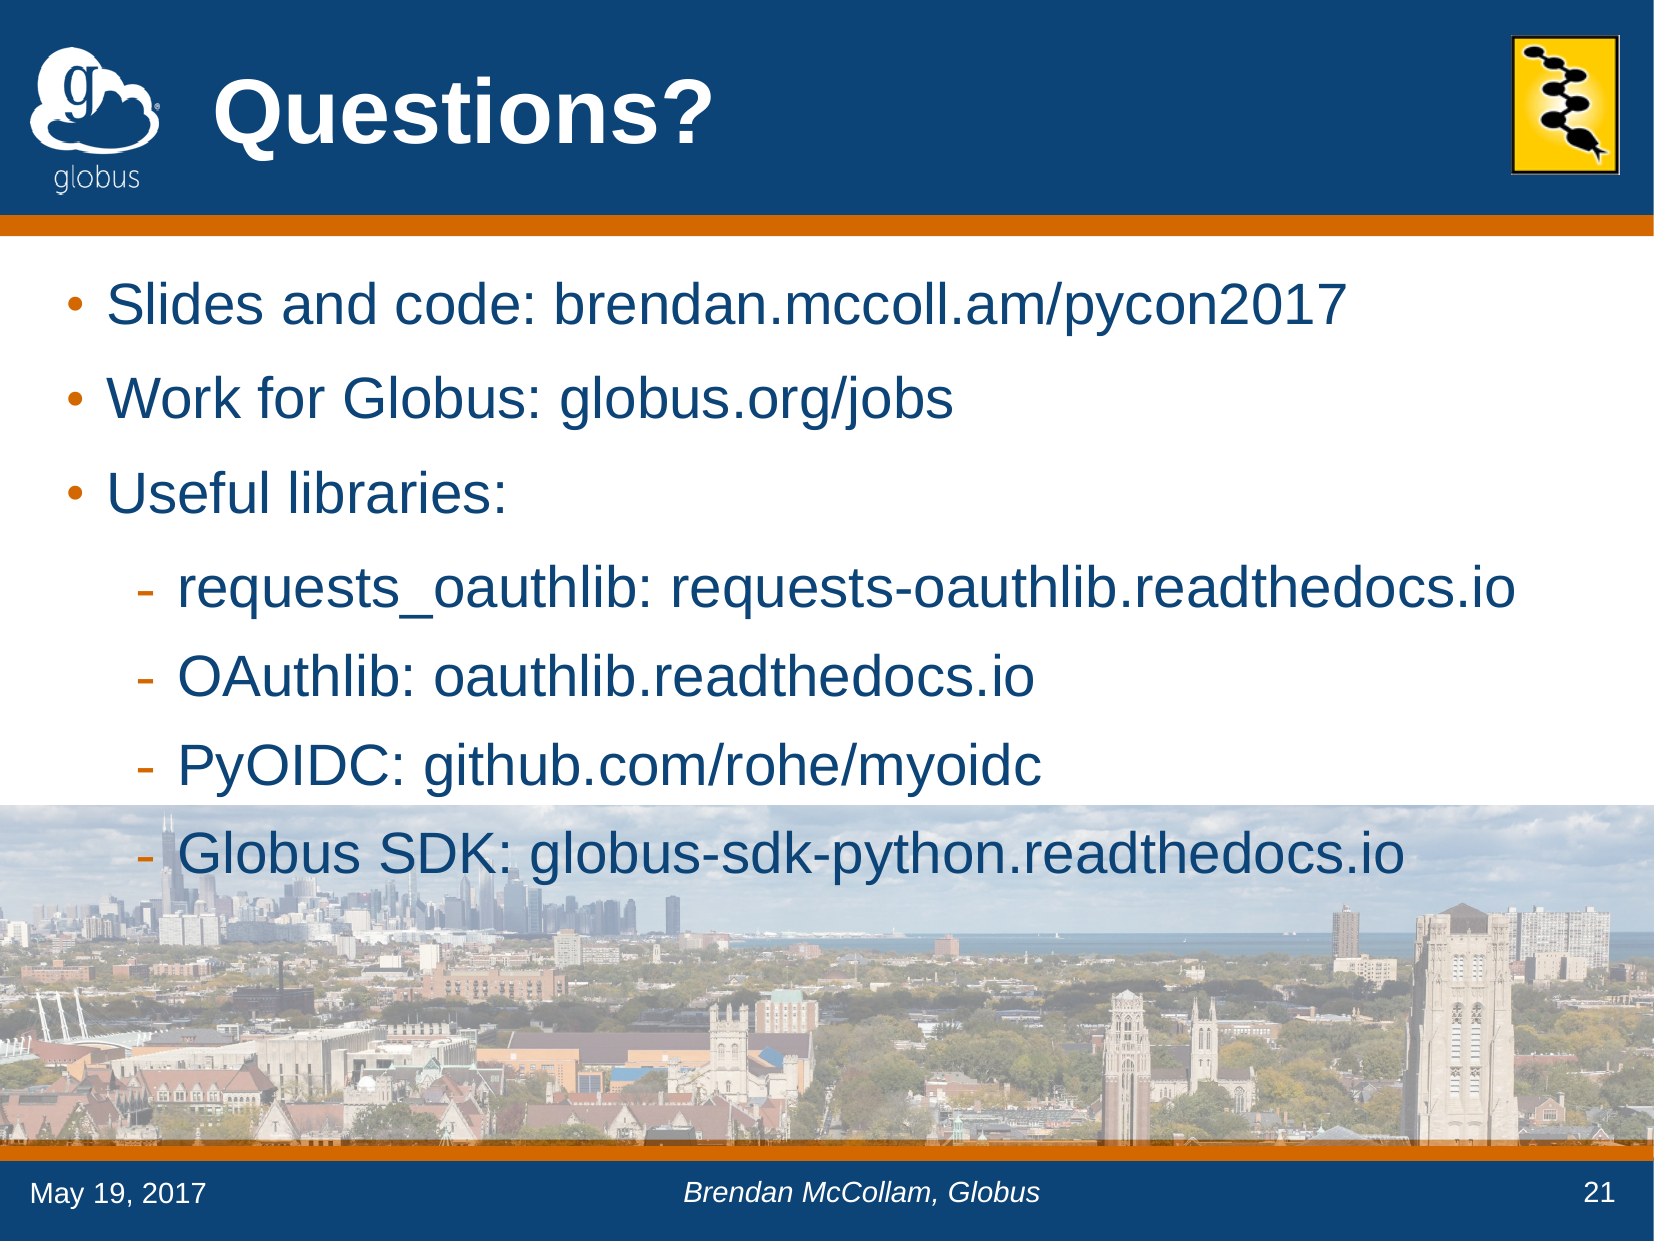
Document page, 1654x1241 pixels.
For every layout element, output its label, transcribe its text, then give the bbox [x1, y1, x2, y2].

list Slides and code: brendan.mccoll.am/pycon2017 Work for Globus: globus.org/jobs Useful libraries: requests_oauthlib: requests-oauthlib.readthedocs.io OAuthlib: oauthlib.readthedocs.io PyOIDC: github.com/rohe/myoidc Globus SDK: globus-sdk-python.readthedocs.io [47, 271, 1607, 1111]
picture [0, 803, 1654, 1146]
picture [1511, 35, 1620, 175]
title Questions? [212, 8, 1465, 216]
picture [30, 47, 160, 195]
